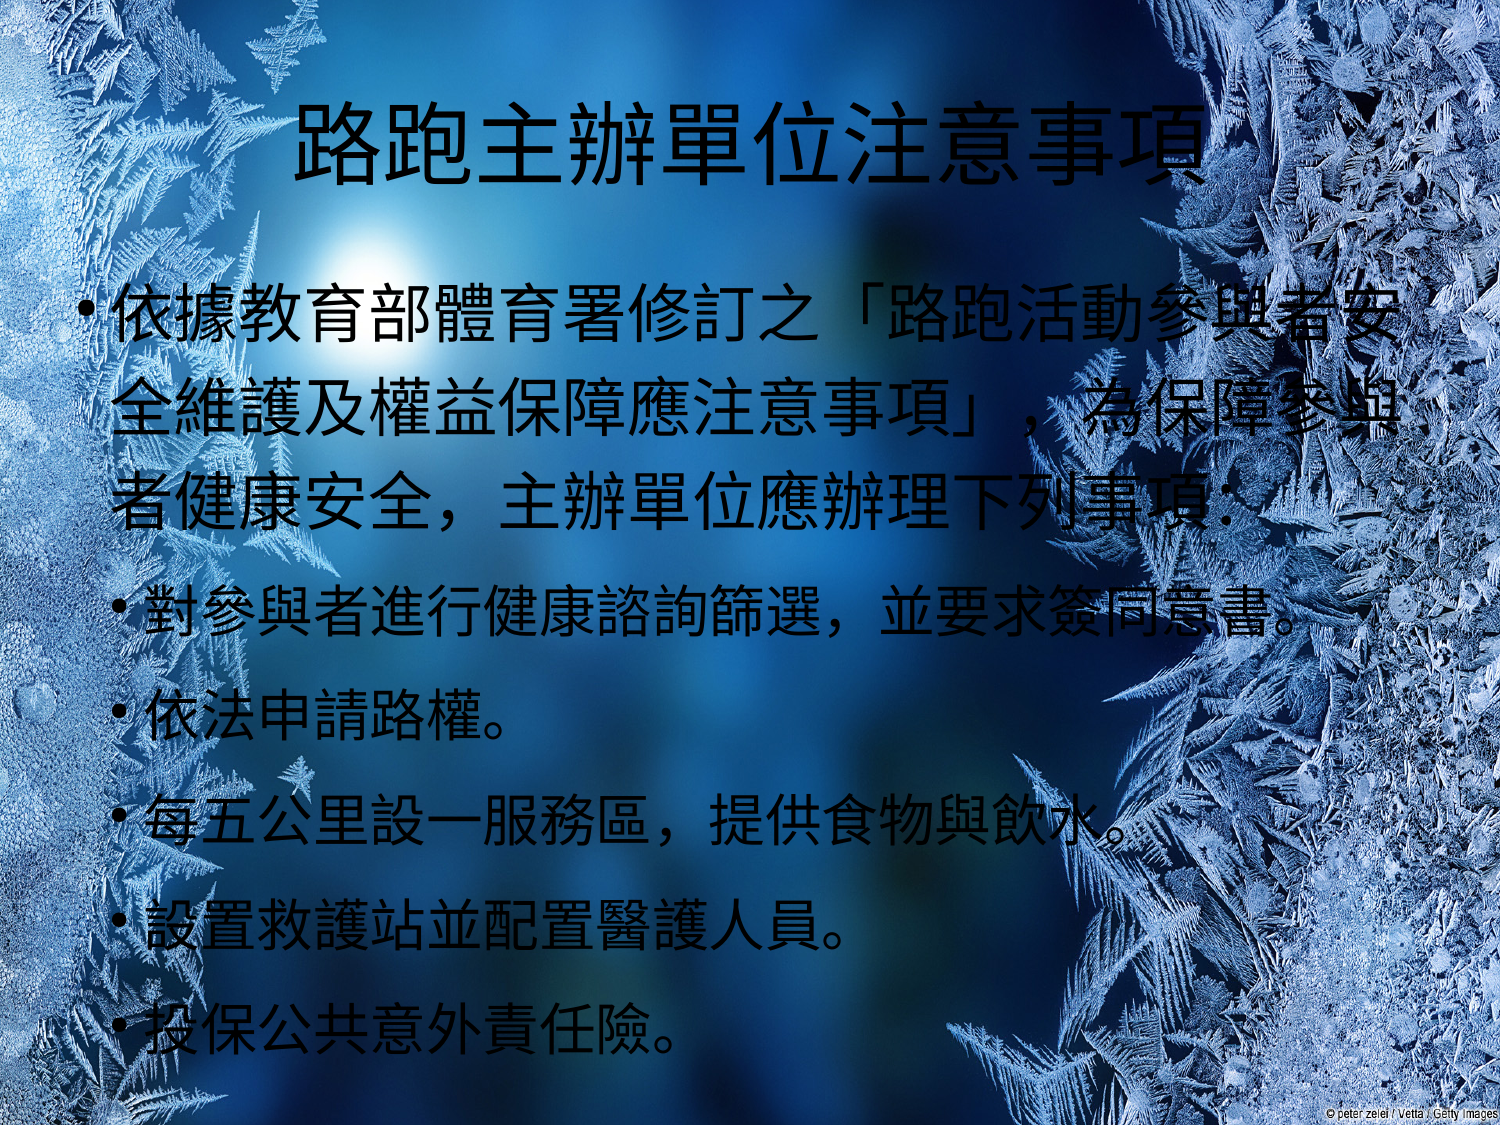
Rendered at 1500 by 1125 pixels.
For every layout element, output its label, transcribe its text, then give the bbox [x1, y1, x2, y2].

list 依據教育部體育署修訂之「路跑活動參與者安全維護及權益保障應注意事項」，為保障參與者健康安全，主辦單位應辦理下列事項： 對參與者進行健康諮詢篩選，並要求簽同意書。 依法申請路權。 每五公里設一服務區，提供食物與飲水。 設置救護站並配置醫護人員。 投保公共意外責任險。 [75, 262, 1425, 1083]
title 路跑主辦單位注意事項 [75, 45, 1425, 233]
picture [0, 0, 1500, 1125]
